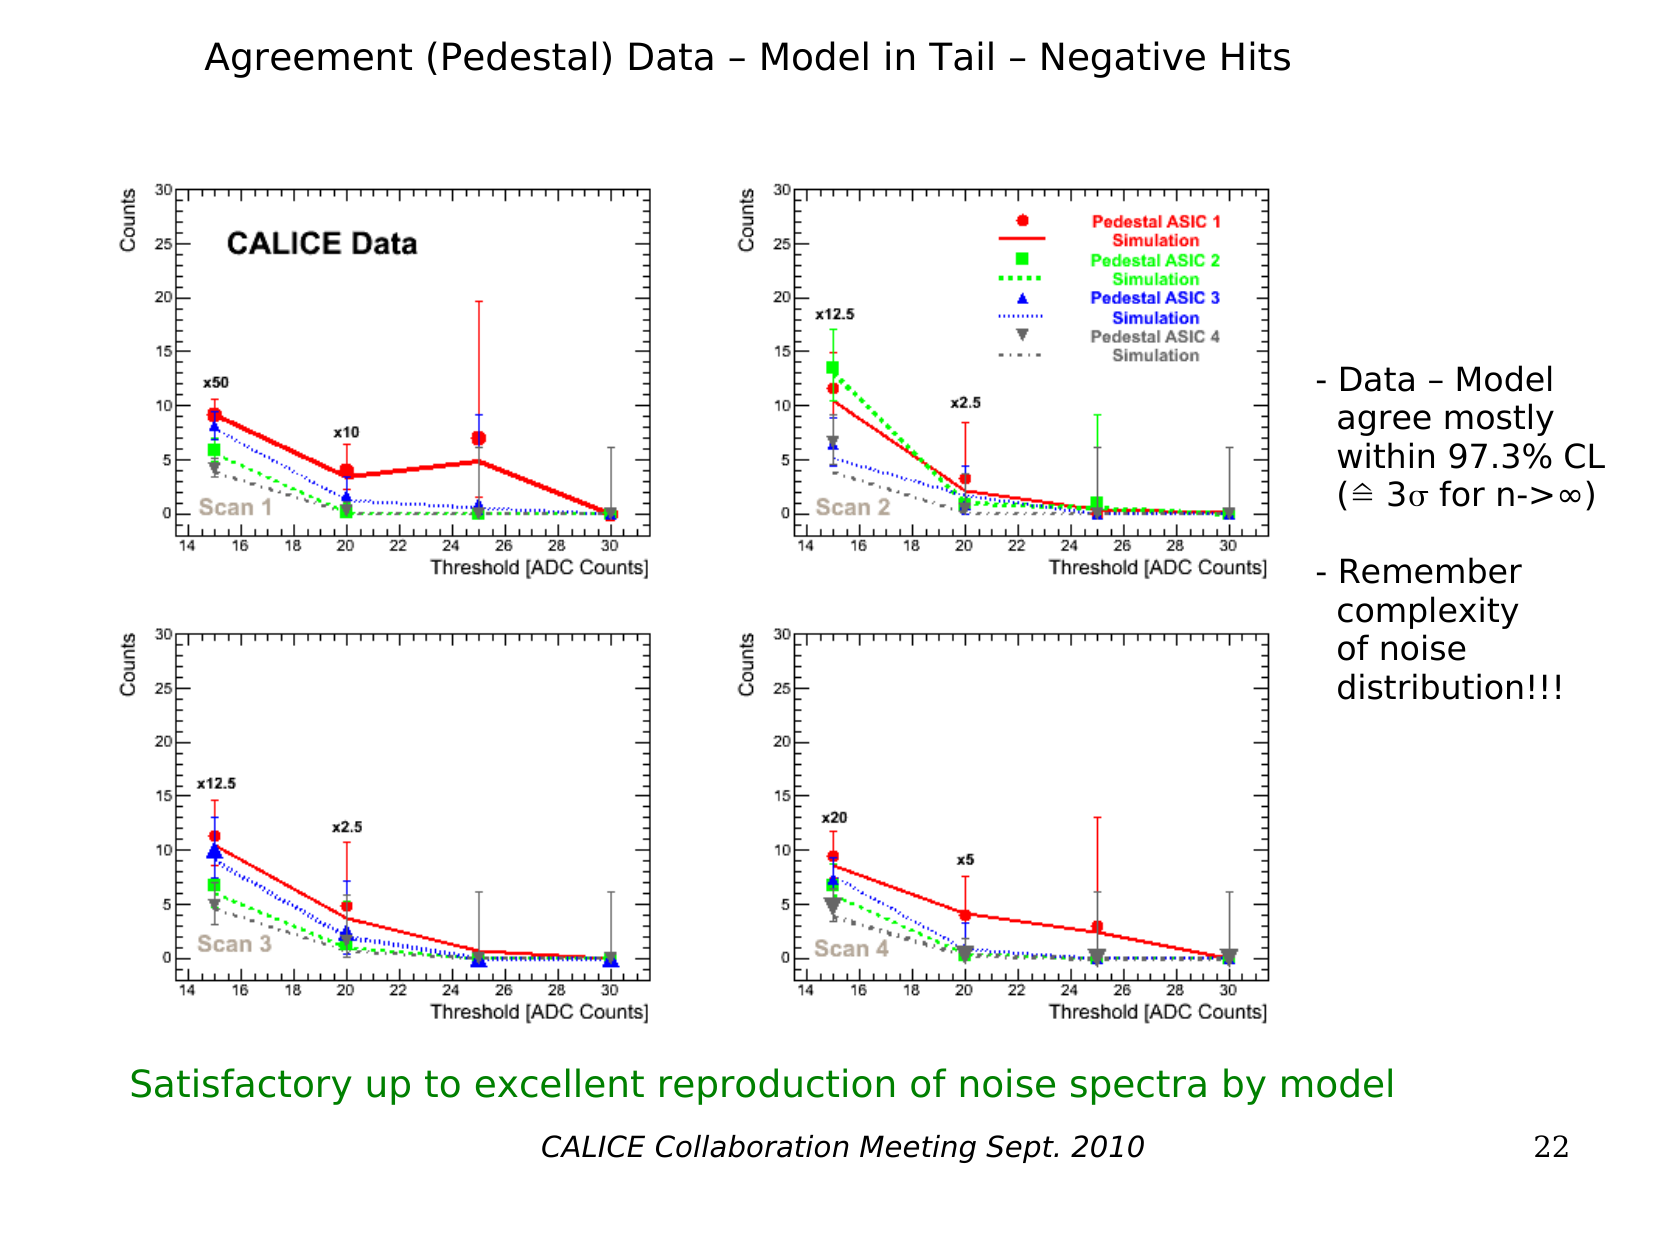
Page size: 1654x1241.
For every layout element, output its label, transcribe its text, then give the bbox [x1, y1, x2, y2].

text_box Agreement (Pedestal) Data – Model in Tail – Negative Hits [189, 28, 1309, 87]
text_box - Data – Model agree mostly within 97.3% CL (≙ 3 for n->∞) - Remember complexity of noise distribution!!! [1300, 353, 1632, 754]
picture [76, 161, 1313, 1051]
text_box Satisfactory up to excellent reproduction of noise spectra by model [114, 1055, 1412, 1114]
